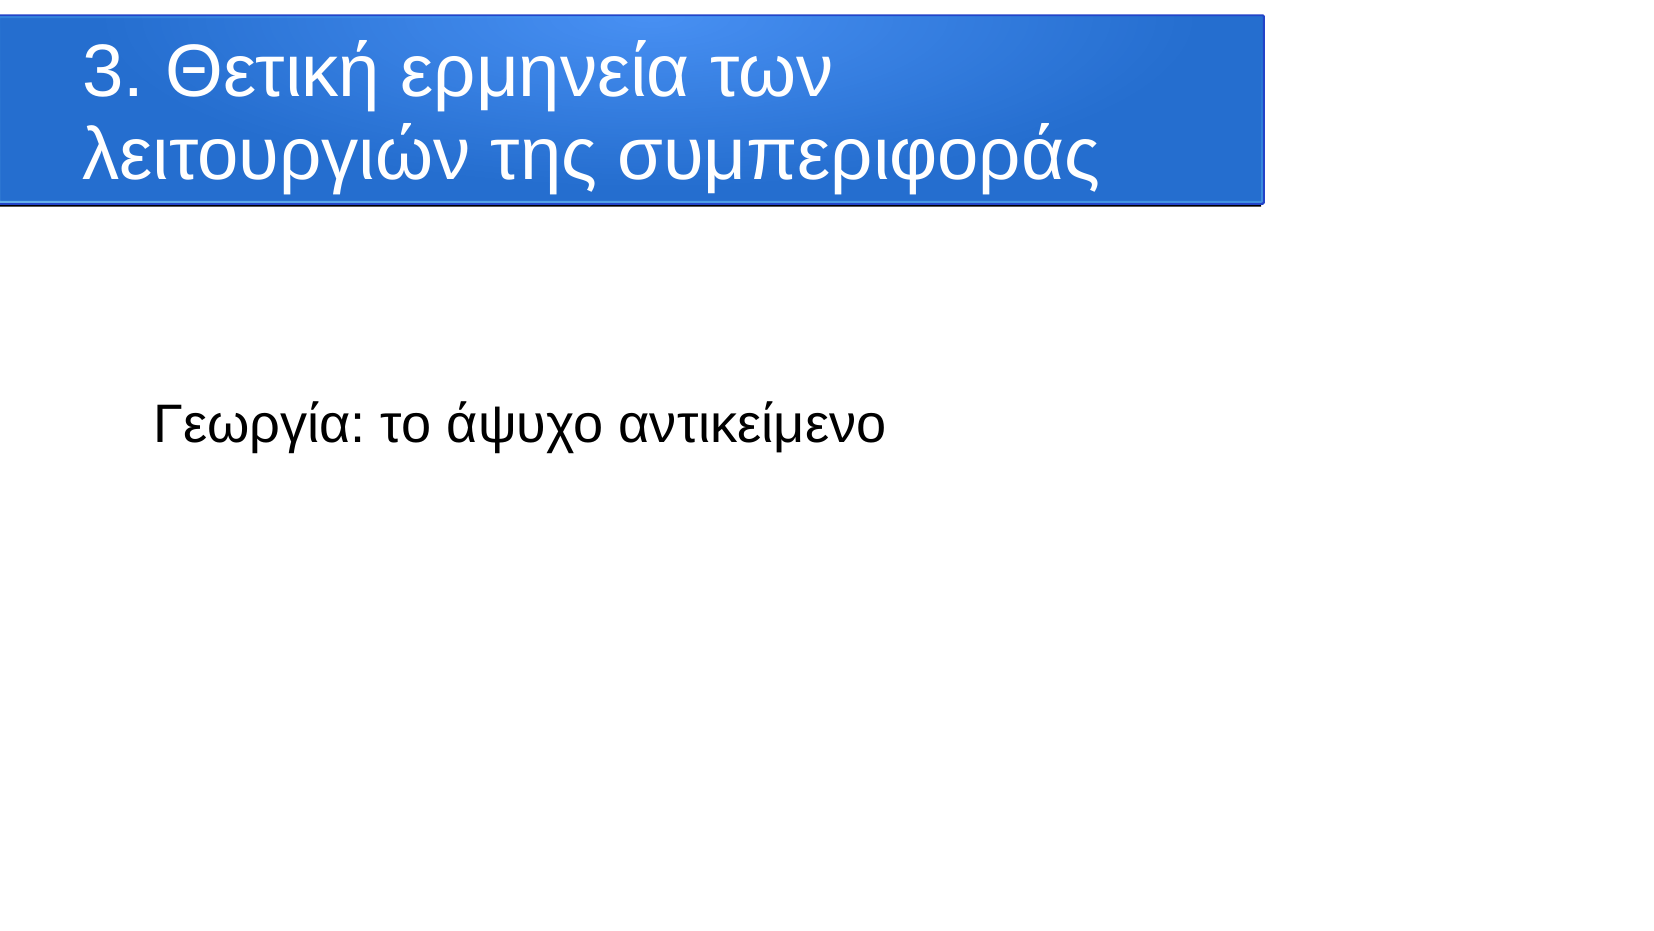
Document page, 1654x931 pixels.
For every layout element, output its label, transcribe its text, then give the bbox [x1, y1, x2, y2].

list Γεωργία: το άψυχο αντικείμενο [82, 224, 1571, 764]
title 3. Θετική ερμηνεία των λειτουργιών της συμπεριφοράς [82, 29, 1235, 196]
